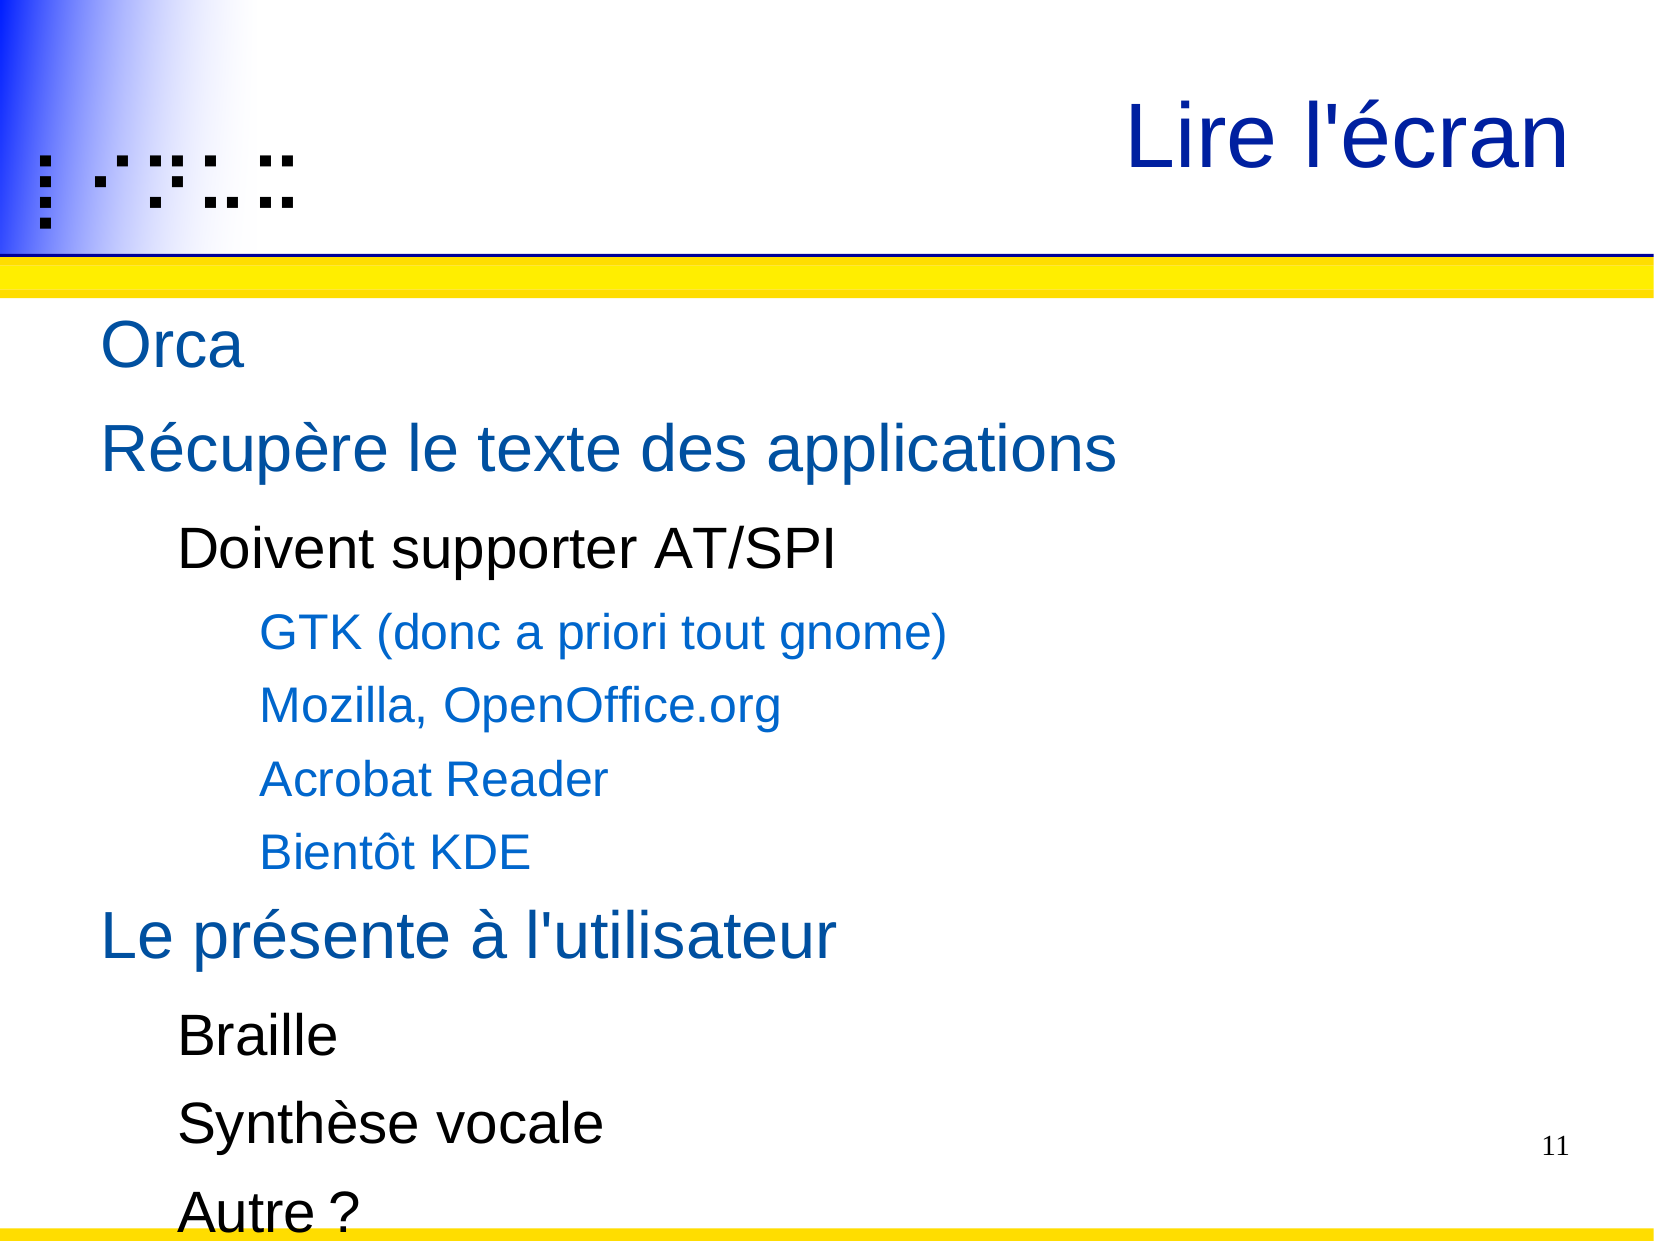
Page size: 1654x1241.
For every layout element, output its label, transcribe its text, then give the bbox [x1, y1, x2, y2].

list Orca Récupère le texte des applications Doivent supporter AT/SPI GTK (donc a priori tout gnome) Mozilla, OpenOffice.org Acrobat Reader Bientôt KDE Le présente à l'utilisateur Braille Synthèse vocale Autre ? [82, 307, 1571, 1241]
title Lire l'écran [372, 34, 1571, 238]
